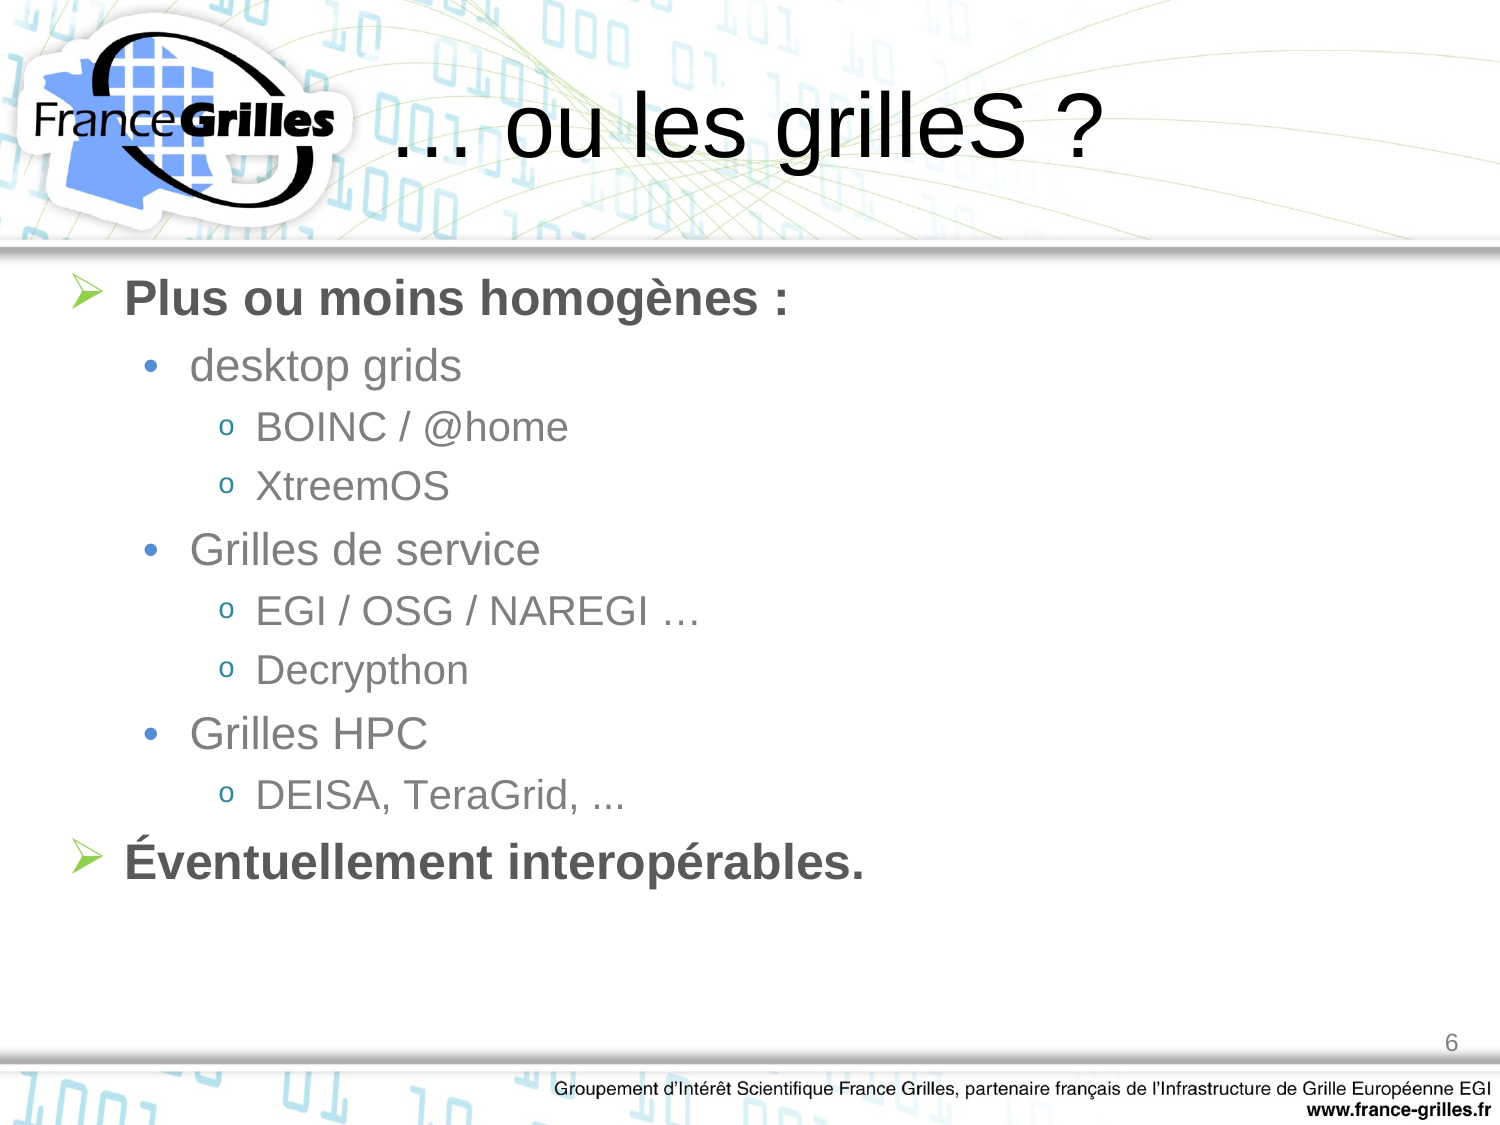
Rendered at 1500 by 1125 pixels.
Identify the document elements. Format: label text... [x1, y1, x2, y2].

picture [0, 0, 1500, 1125]
title … ou les grilleS ? [372, 7, 1459, 244]
list Plus ou moins homogènes : desktop grids BOINC / @home XtreemOS Grilles de service EGI / OSG / NAREGI … Decrypthon Grilles HPC DEISA, TeraGrid, ... Éventuellement interopérables. [53, 262, 1459, 1024]
